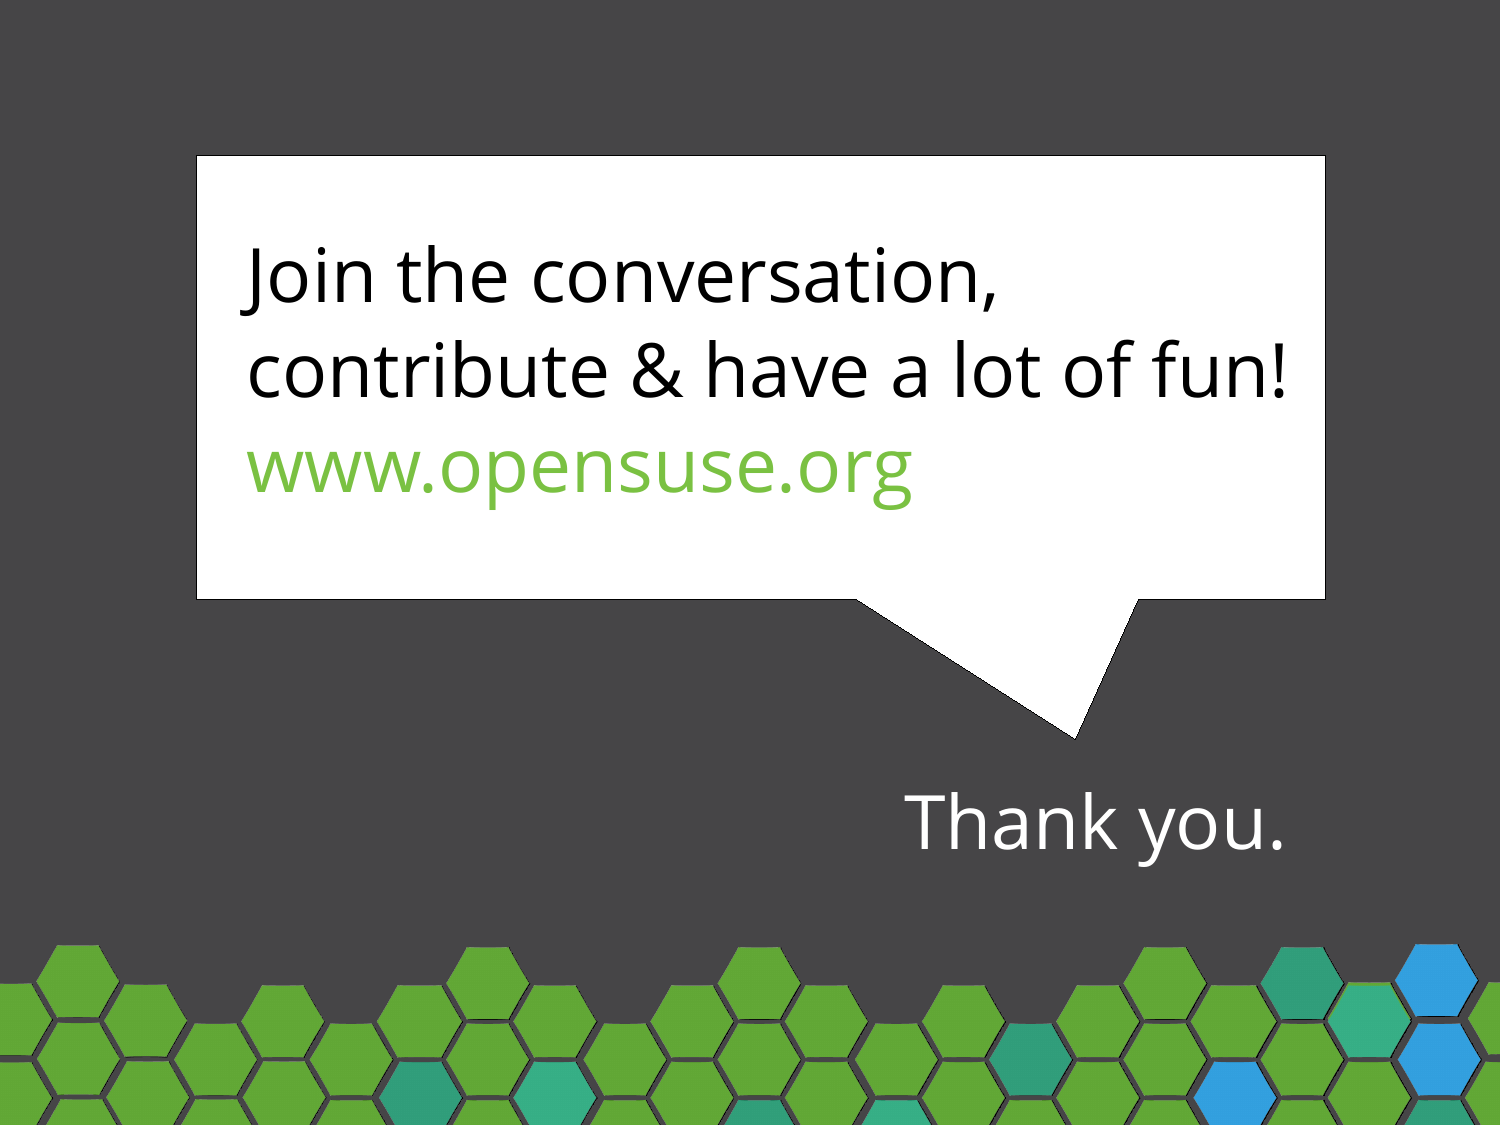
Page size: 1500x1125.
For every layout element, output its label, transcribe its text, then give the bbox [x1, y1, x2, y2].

picture [0, 944, 1500, 1125]
text_box Join the conversation, contribute & have a lot of fun! www.opensuse.org [232, 219, 1307, 615]
